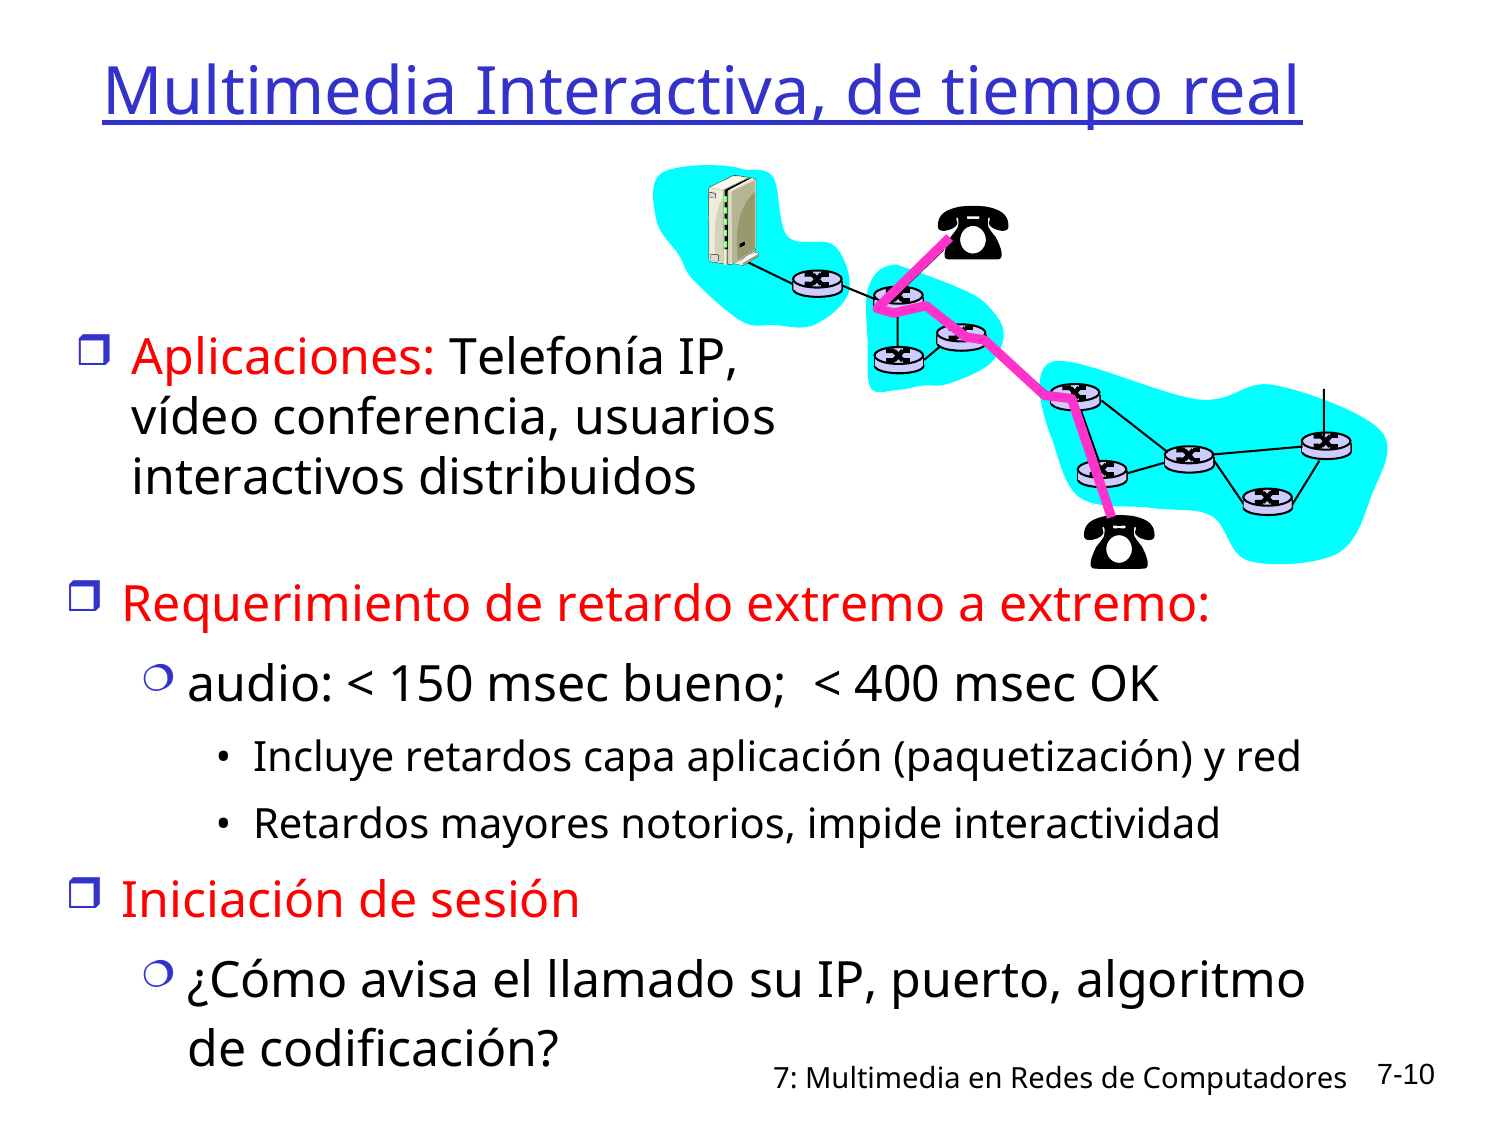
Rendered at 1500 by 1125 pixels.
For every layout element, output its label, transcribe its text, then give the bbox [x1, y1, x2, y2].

text_box [1040, 399, 1102, 505]
text_box [893, 311, 996, 391]
picture [708, 175, 760, 266]
text_box [888, 273, 1004, 348]
text_box [866, 264, 910, 303]
text_box [653, 165, 850, 317]
title Multimedia Interactiva, de tiempo real [87, 17, 1426, 161]
list Requerimiento de retardo extremo a extremo: audio: < 150 msec bueno; < 400 msec OK Incluye retardos capa aplicación (paquetización) y red Retardos mayores notorios, impide interactividad Iniciación de sesión ¿Cómo avisa el llamado su IP, puerto, algoritmo de codificación? [50, 559, 1354, 1074]
text_box [866, 297, 886, 317]
picture [1083, 515, 1155, 569]
picture [937, 205, 1009, 260]
text_box Aplicaciones: Telefonía IP, vídeo conferencia, usuarios interactivos distribuidos [60, 317, 893, 525]
text_box [1039, 360, 1388, 565]
